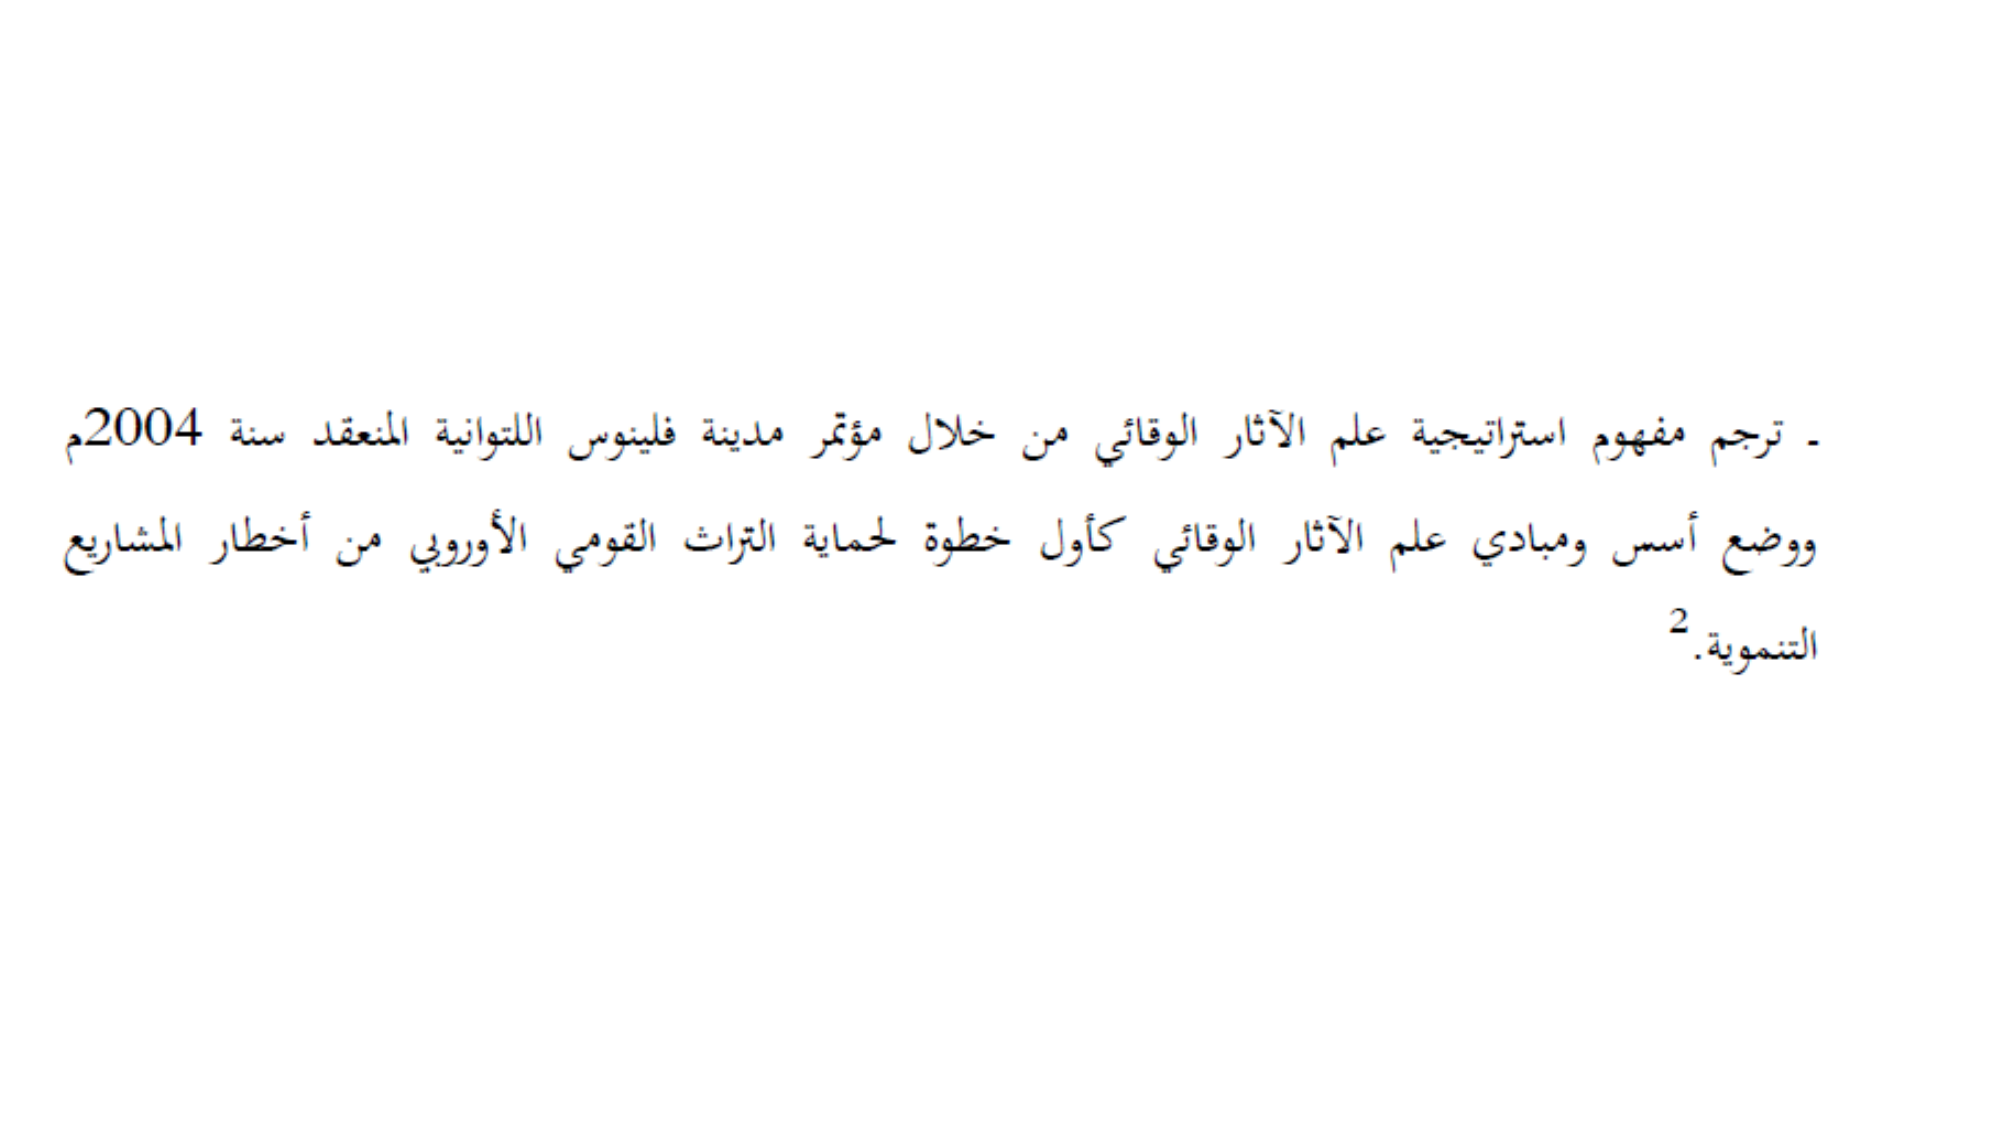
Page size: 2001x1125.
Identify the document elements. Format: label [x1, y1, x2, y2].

picture [44, 384, 1858, 682]
